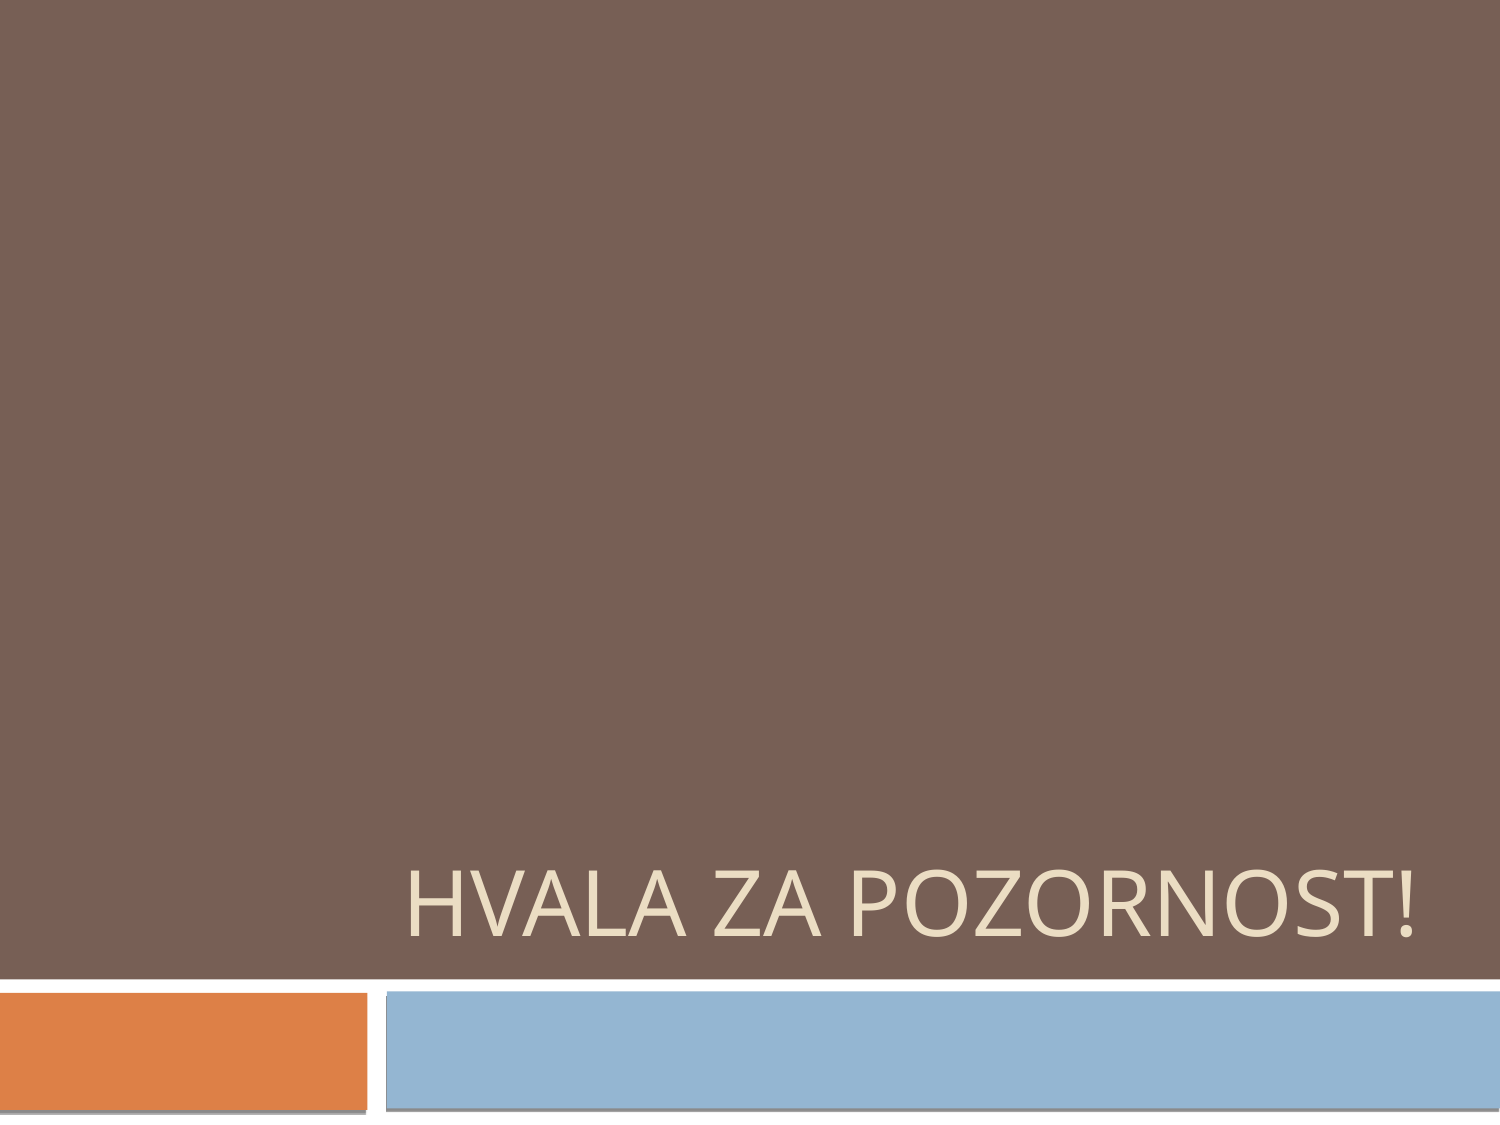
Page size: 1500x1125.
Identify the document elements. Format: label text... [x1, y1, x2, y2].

title Hvala za pozornost! [387, 662, 1450, 963]
